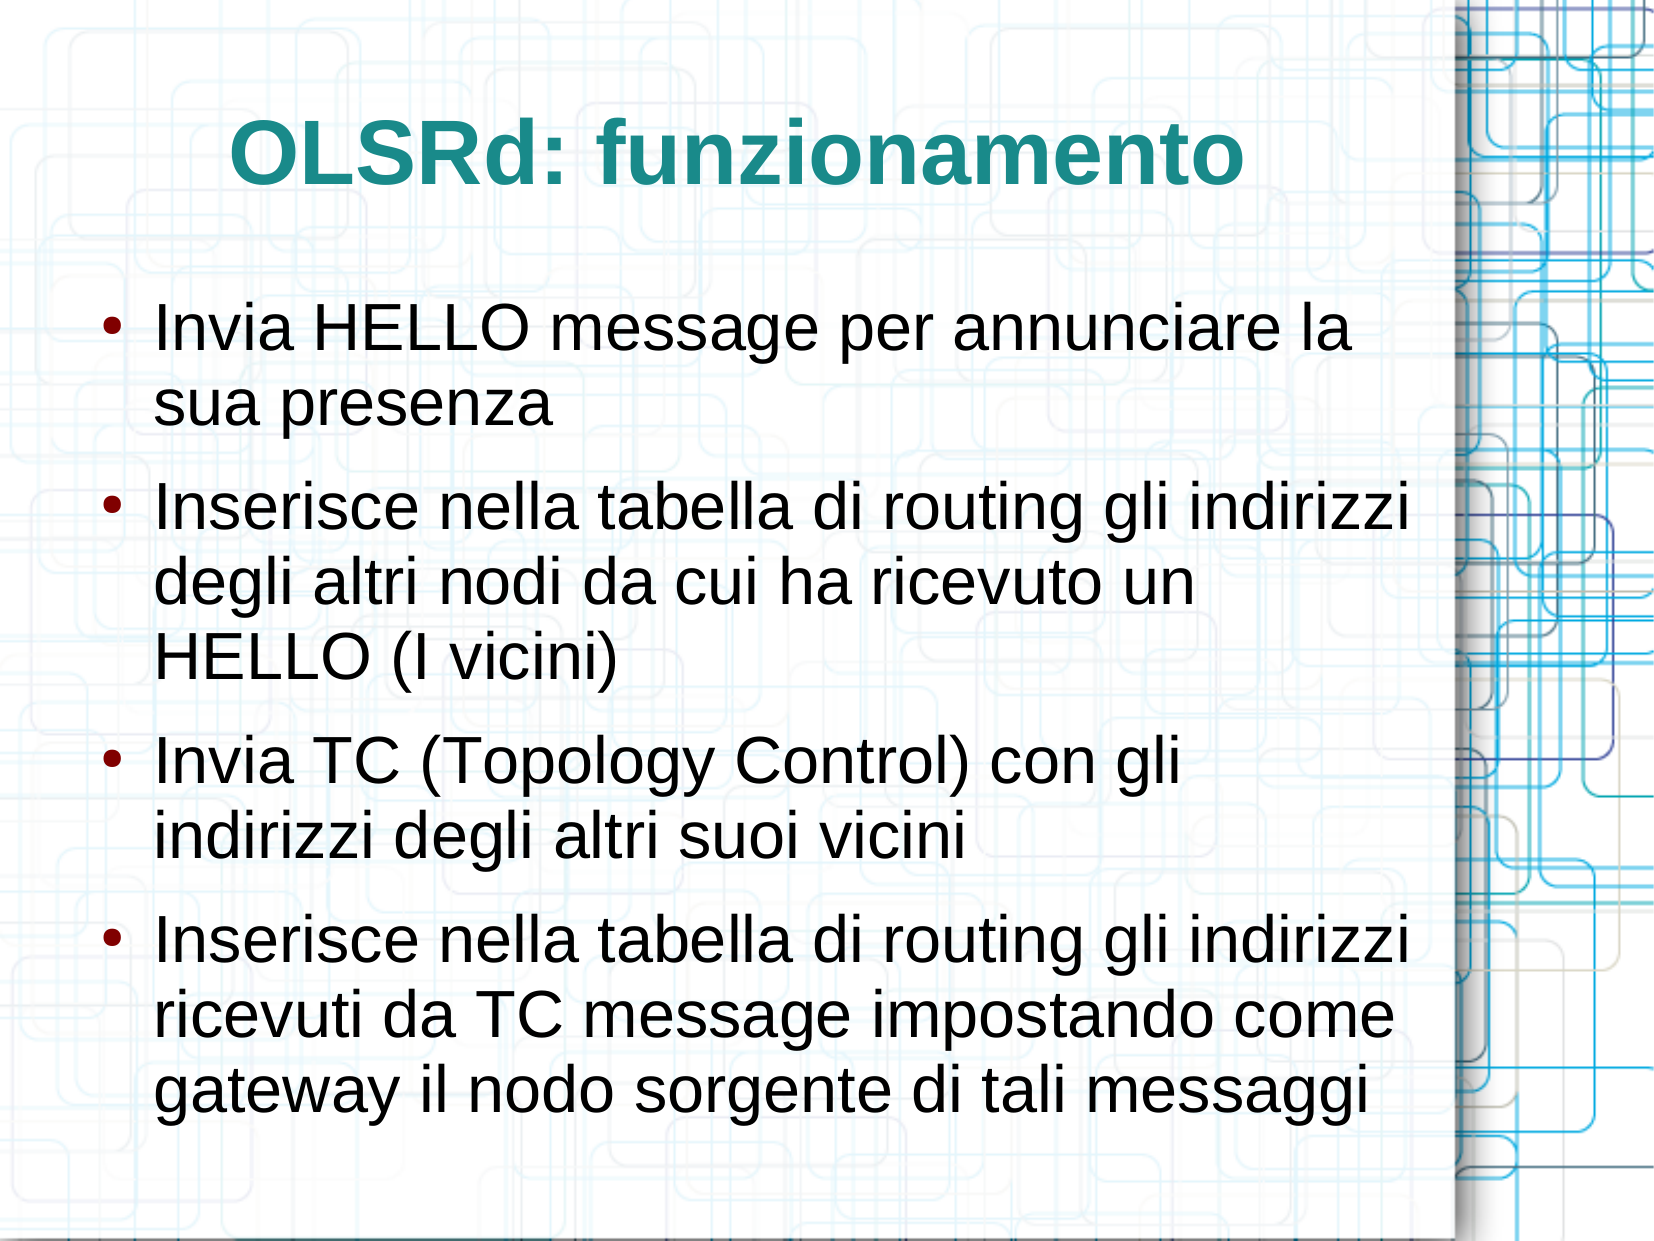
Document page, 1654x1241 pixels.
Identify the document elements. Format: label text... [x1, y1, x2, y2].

picture [0, 0, 1654, 1241]
list Invia HELLO message per annunciare la sua presenza Inserisce nella tabella di routing gli indirizzi degli altri nodi da cui ha ricevuto un HELLO (I vicini) Invia TC (Topology Control) con gli indirizzi degli altri suoi vicini Inserisce nella tabella di routing gli indirizzi ricevuti da TC message impostando come gateway il nodo sorgente di tali messaggi [82, 290, 1418, 1241]
title OLSRd: funzionamento [59, 49, 1418, 257]
